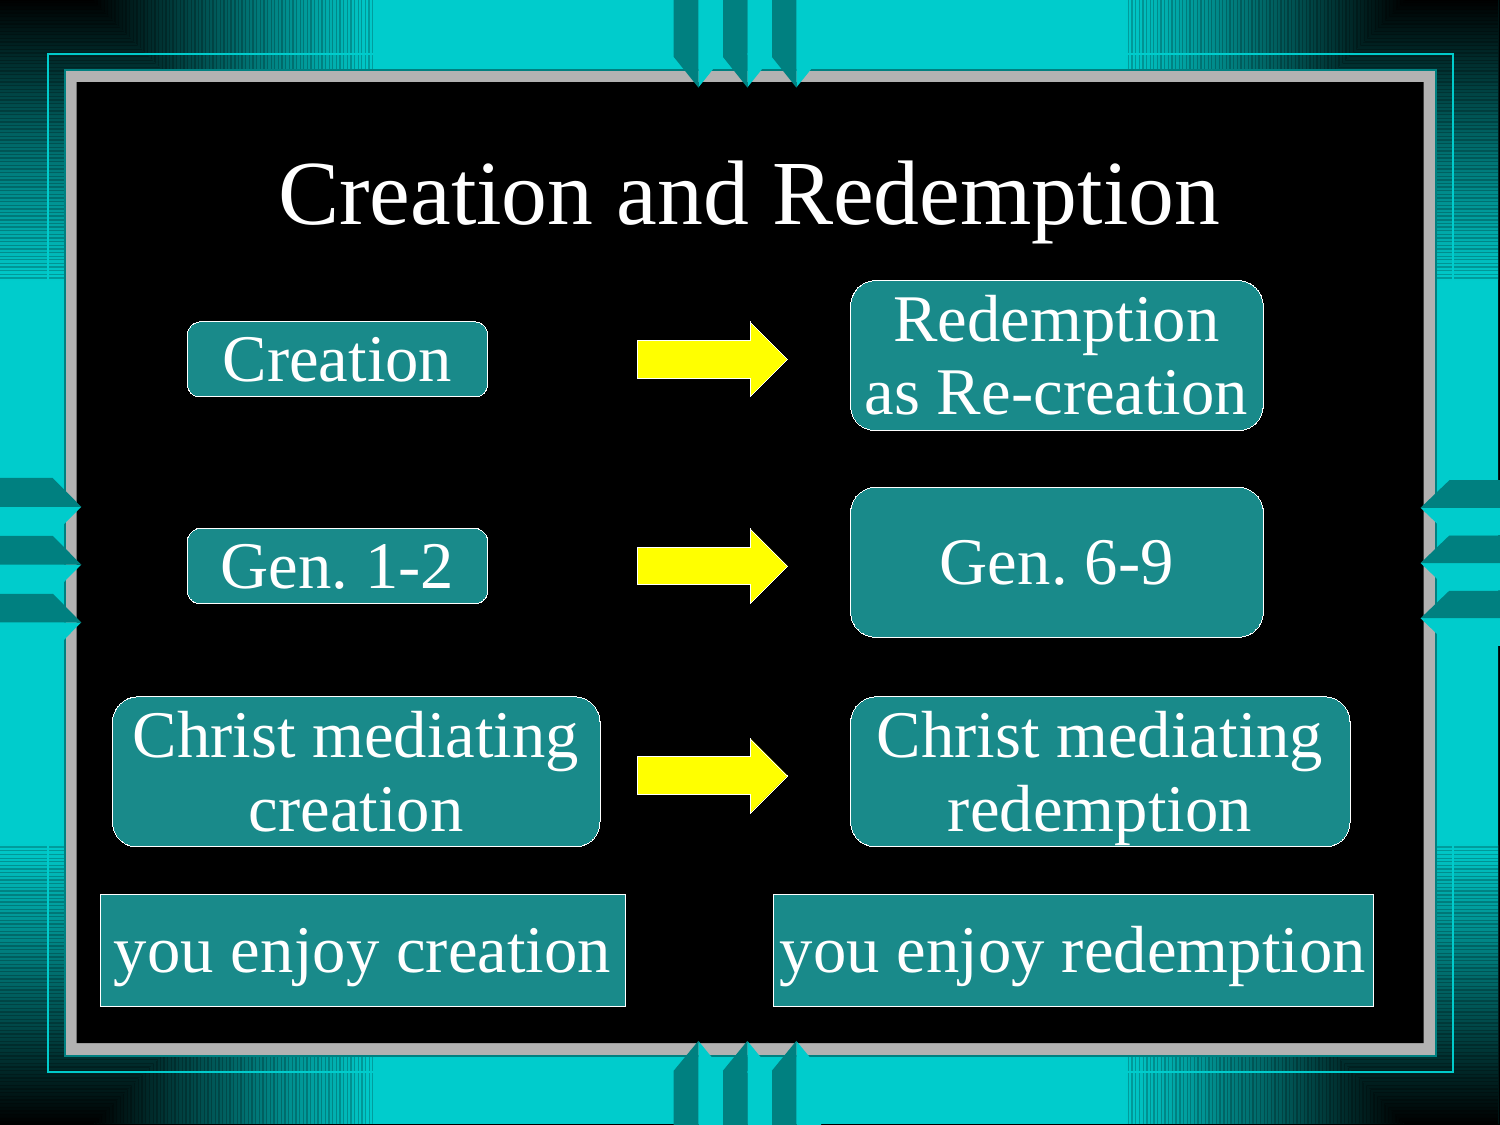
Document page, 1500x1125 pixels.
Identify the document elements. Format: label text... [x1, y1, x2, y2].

text_box [637, 528, 788, 604]
text_box you enjoy creation [100, 894, 626, 1007]
title Creation and Redemption [112, 99, 1388, 288]
text_box [637, 321, 788, 397]
text_box Gen. 6-9 [850, 487, 1264, 638]
text_box Creation [187, 321, 488, 397]
text_box you enjoy redemption [773, 894, 1374, 1007]
text_box [637, 738, 788, 814]
text_box Redemption as Re-creation [850, 280, 1264, 431]
text_box Christ mediating creation [112, 696, 601, 847]
text_box Gen. 1-2 [187, 528, 488, 604]
text_box Christ mediating redemption [850, 696, 1351, 847]
